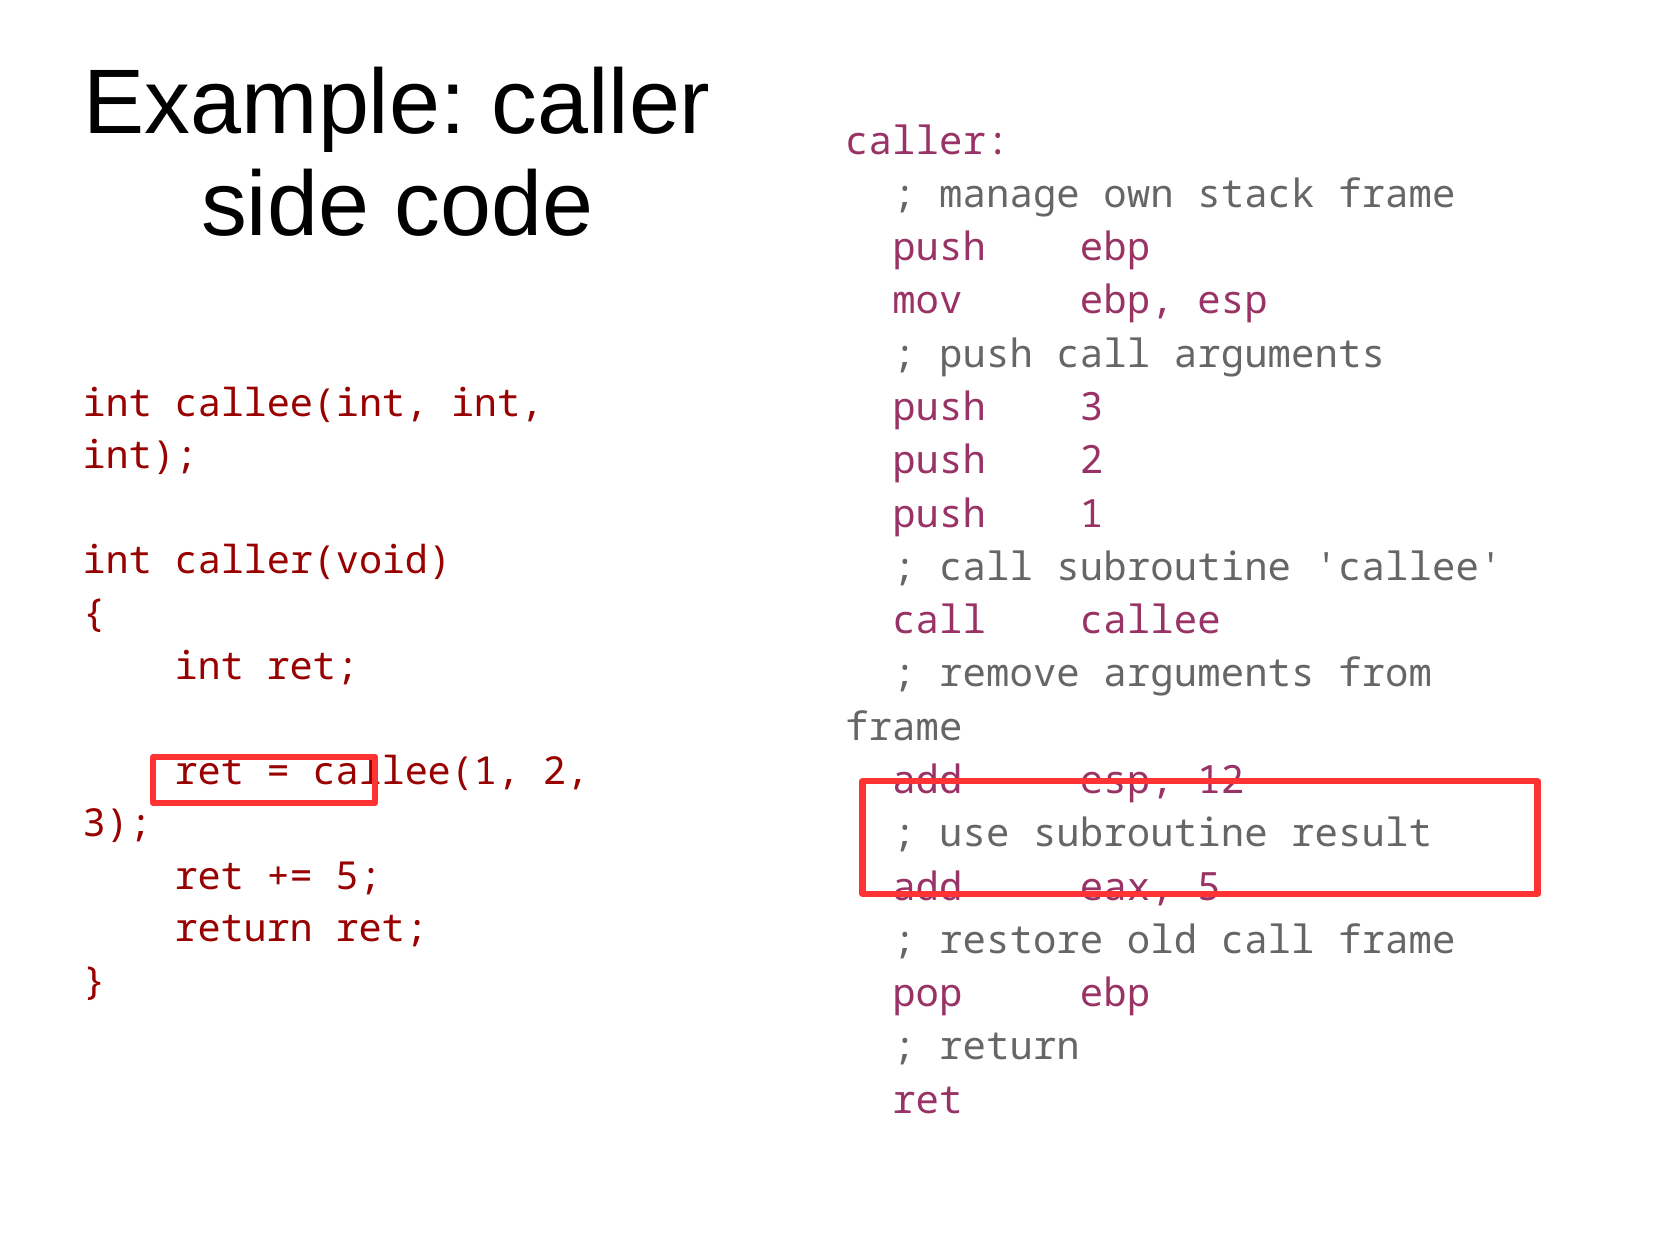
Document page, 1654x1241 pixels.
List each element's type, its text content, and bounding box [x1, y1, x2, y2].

list int callee(int, int, int); int caller(void) { int ret; ret = callee(1, 2, 3); ret += 5; return ret; } [82, 375, 638, 1010]
title Example: caller side code [82, 49, 713, 257]
list caller: ; manage own stack frame push ebp mov ebp, esp ; push call arguments push 3 push 2 push 1 ; call subroutine 'callee' call callee ; remove arguments from frame add esp, 12 ; use subroutine result add eax, 5 ; restore old call frame pop ebp ; return ret [845, 112, 1572, 1126]
